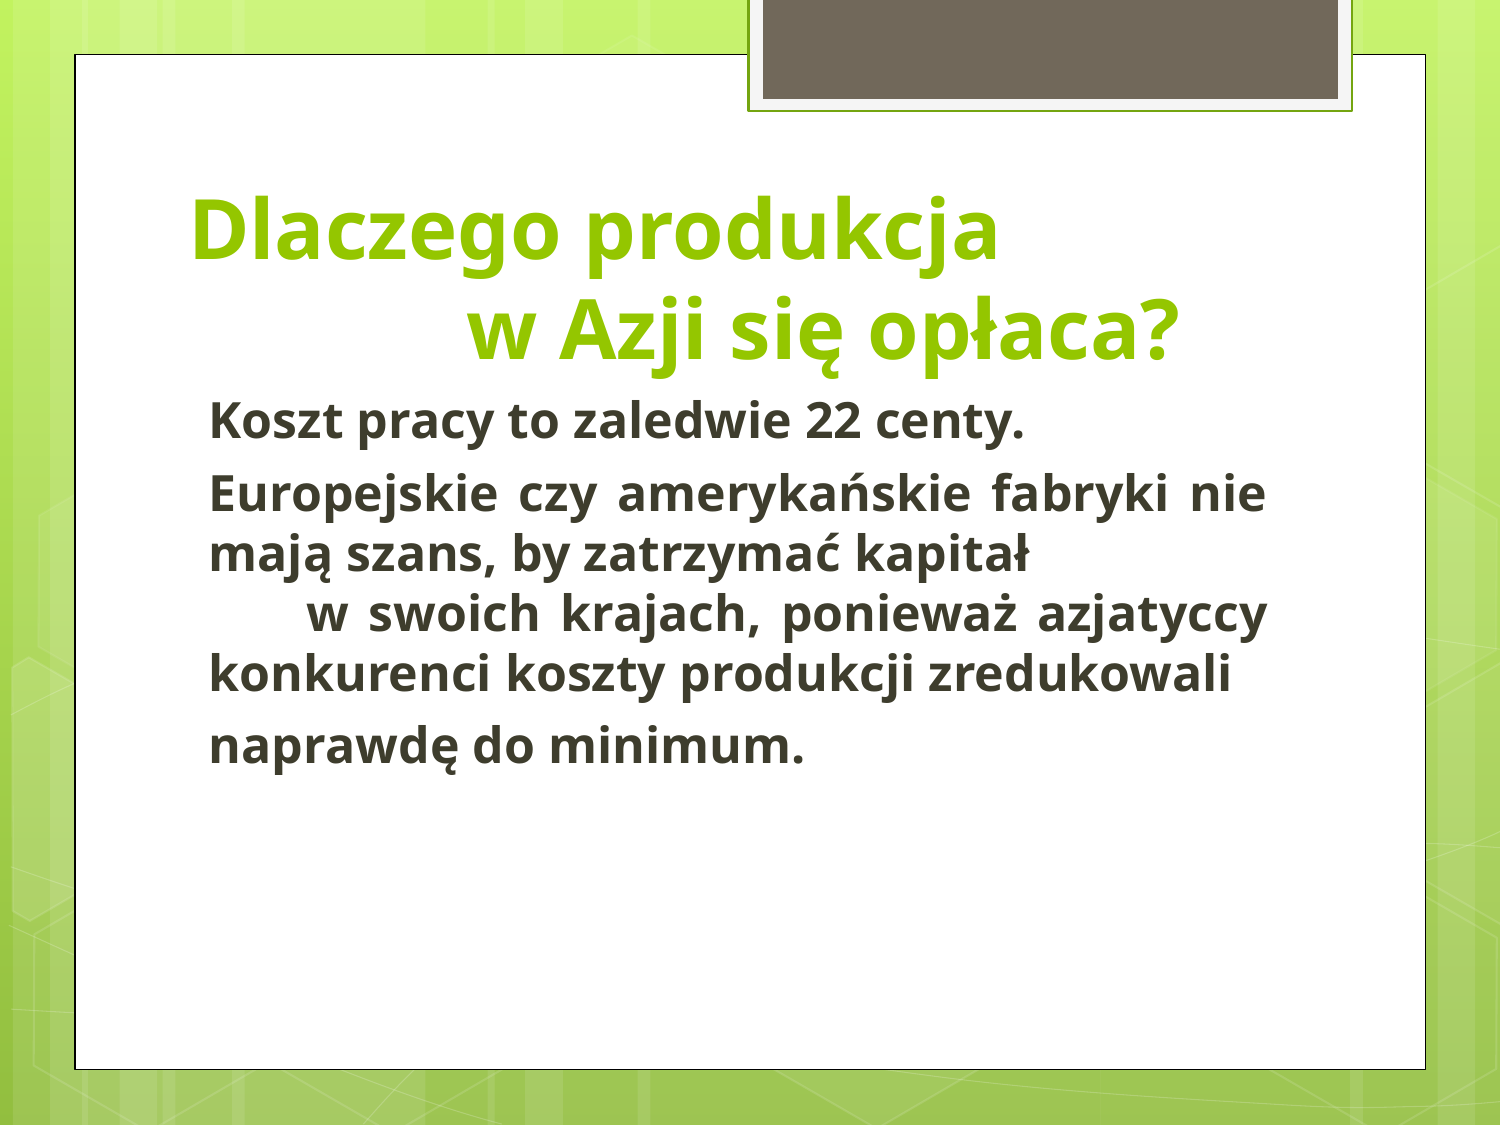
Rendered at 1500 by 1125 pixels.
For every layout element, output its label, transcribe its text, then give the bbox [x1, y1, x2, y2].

list Koszt pracy to zaledwie 22 centy. Europejskie czy amerykańskie fabryki nie mają szans, by zatrzymać kapitał w swoich krajach, ponieważ azjatyccy konkurenci koszty produkcji zredukowali naprawdę do minimum. [171, 381, 1283, 957]
title Dlaczego produkcja w Azji się opłaca? [171, 168, 1324, 357]
